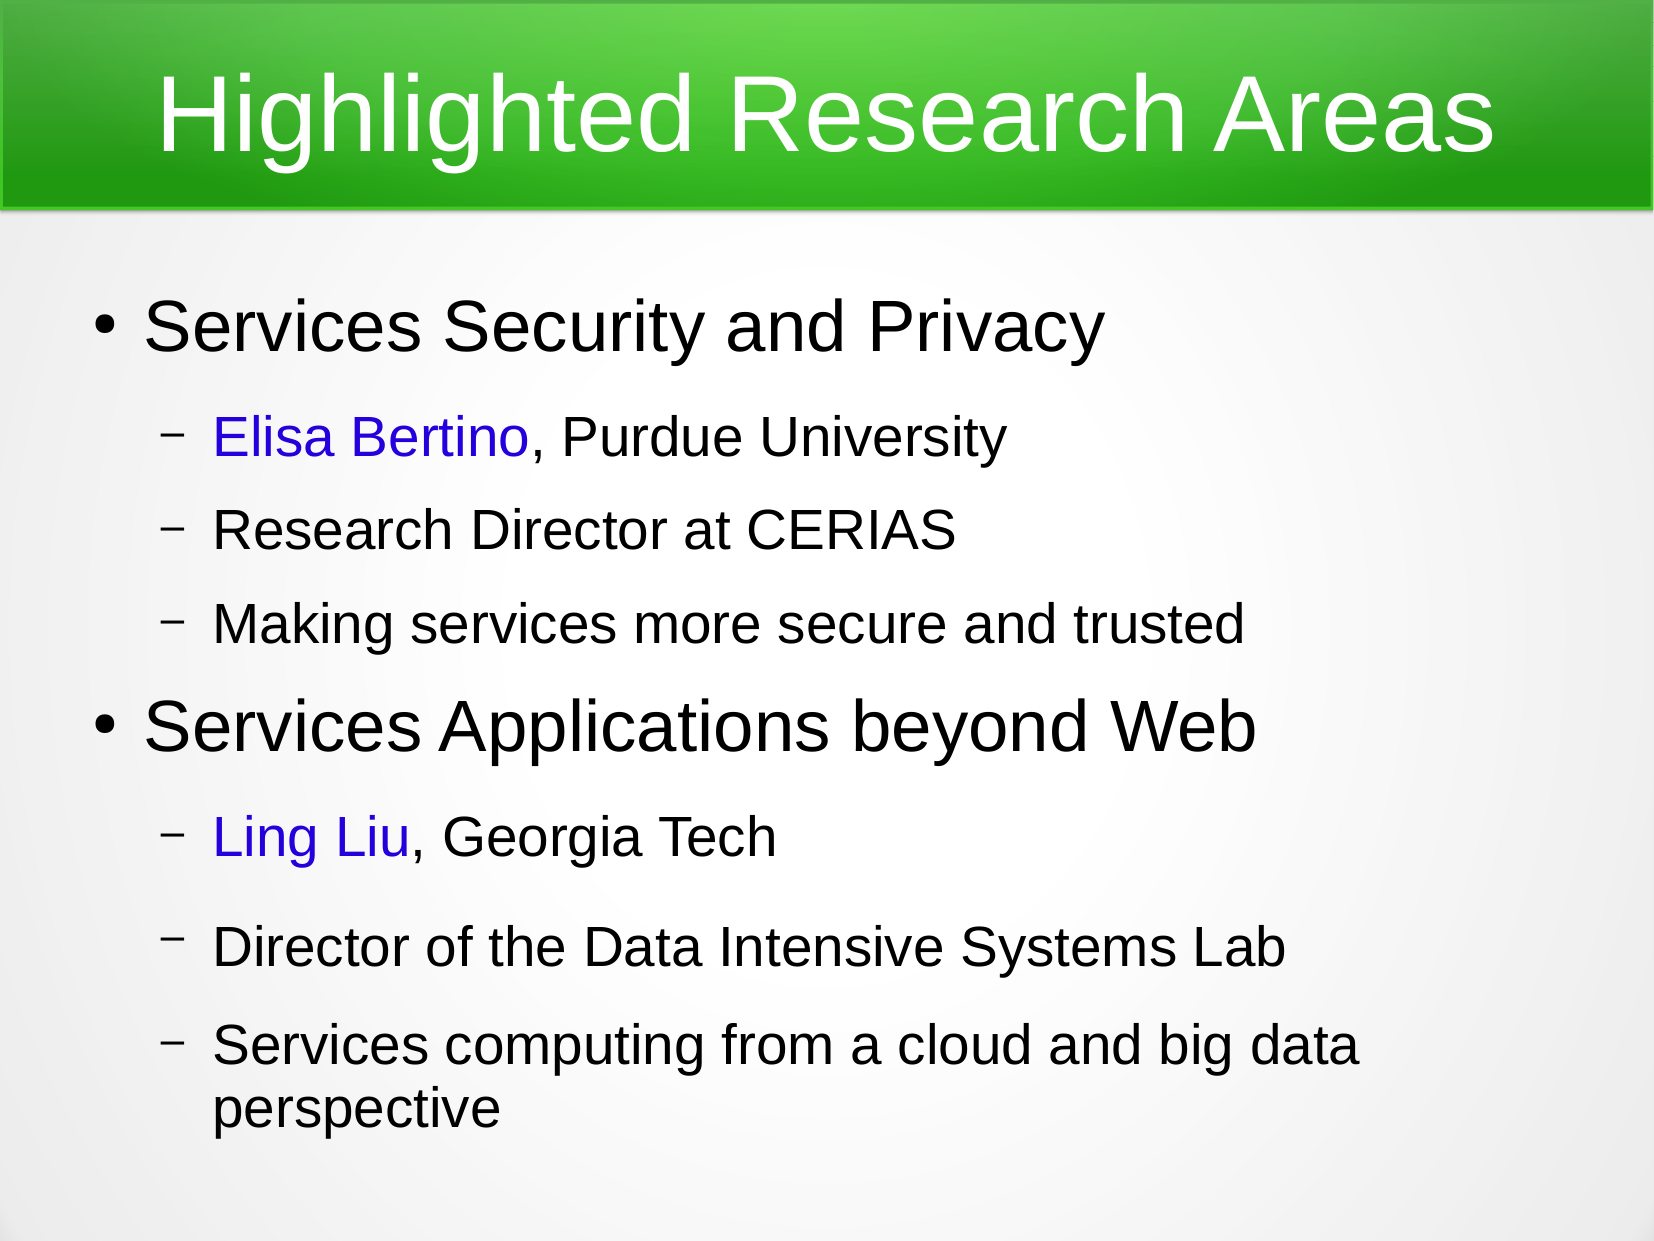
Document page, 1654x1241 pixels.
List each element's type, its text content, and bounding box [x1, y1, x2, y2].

title Highlighted Research Areas [82, 49, 1571, 179]
list Services Security and Privacy Elisa Bertino, Purdue University Research Director at CERIAS Making services more secure and trusted Services Applications beyond Web Ling Liu, Georgia Tech Director of the Data Intensive Systems Lab Services computing from a cloud and big data perspective [74, 285, 1531, 1141]
